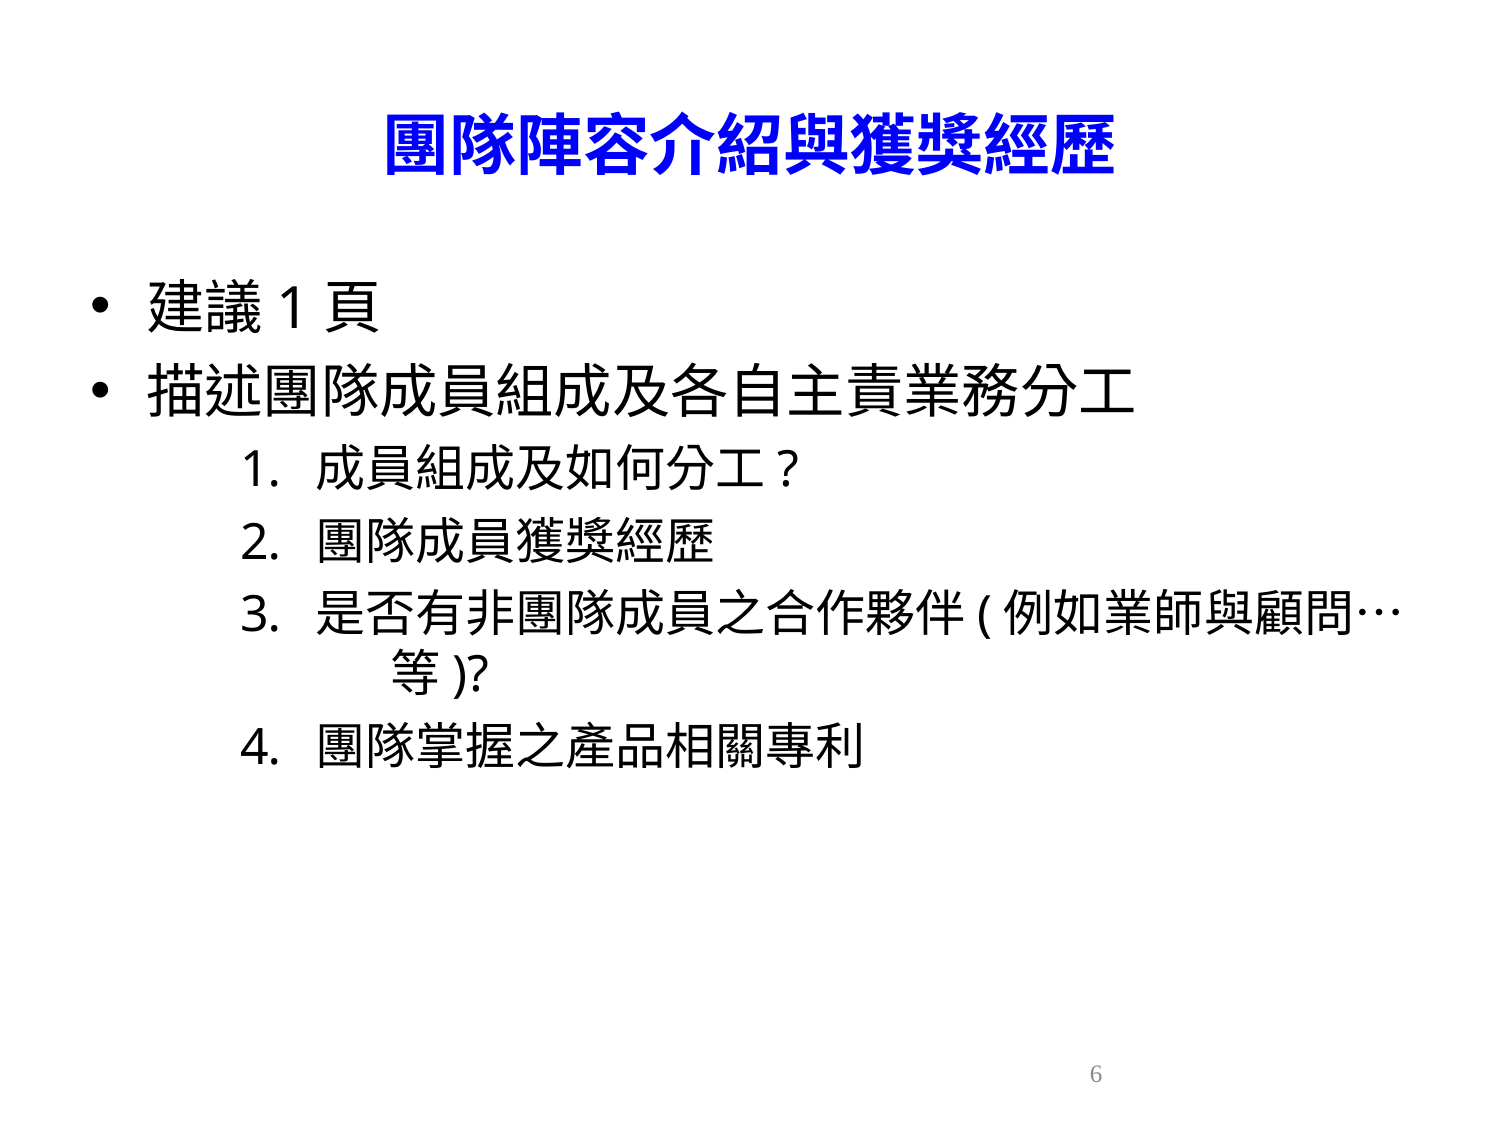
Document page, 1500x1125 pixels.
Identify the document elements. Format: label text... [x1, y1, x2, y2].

list 建議1頁 描述團隊成員組成及各自主責業務分工 成員組成及如何分工? 團隊成員獲獎經歷 是否有非團隊成員之合作夥伴(例如業師與顧問…等)? 團隊掌握之產品相關專利 [75, 262, 1426, 1005]
title 團隊陣容介紹與獲獎經歷 [75, 45, 1426, 233]
text_box [1074, 1042, 1426, 1103]
